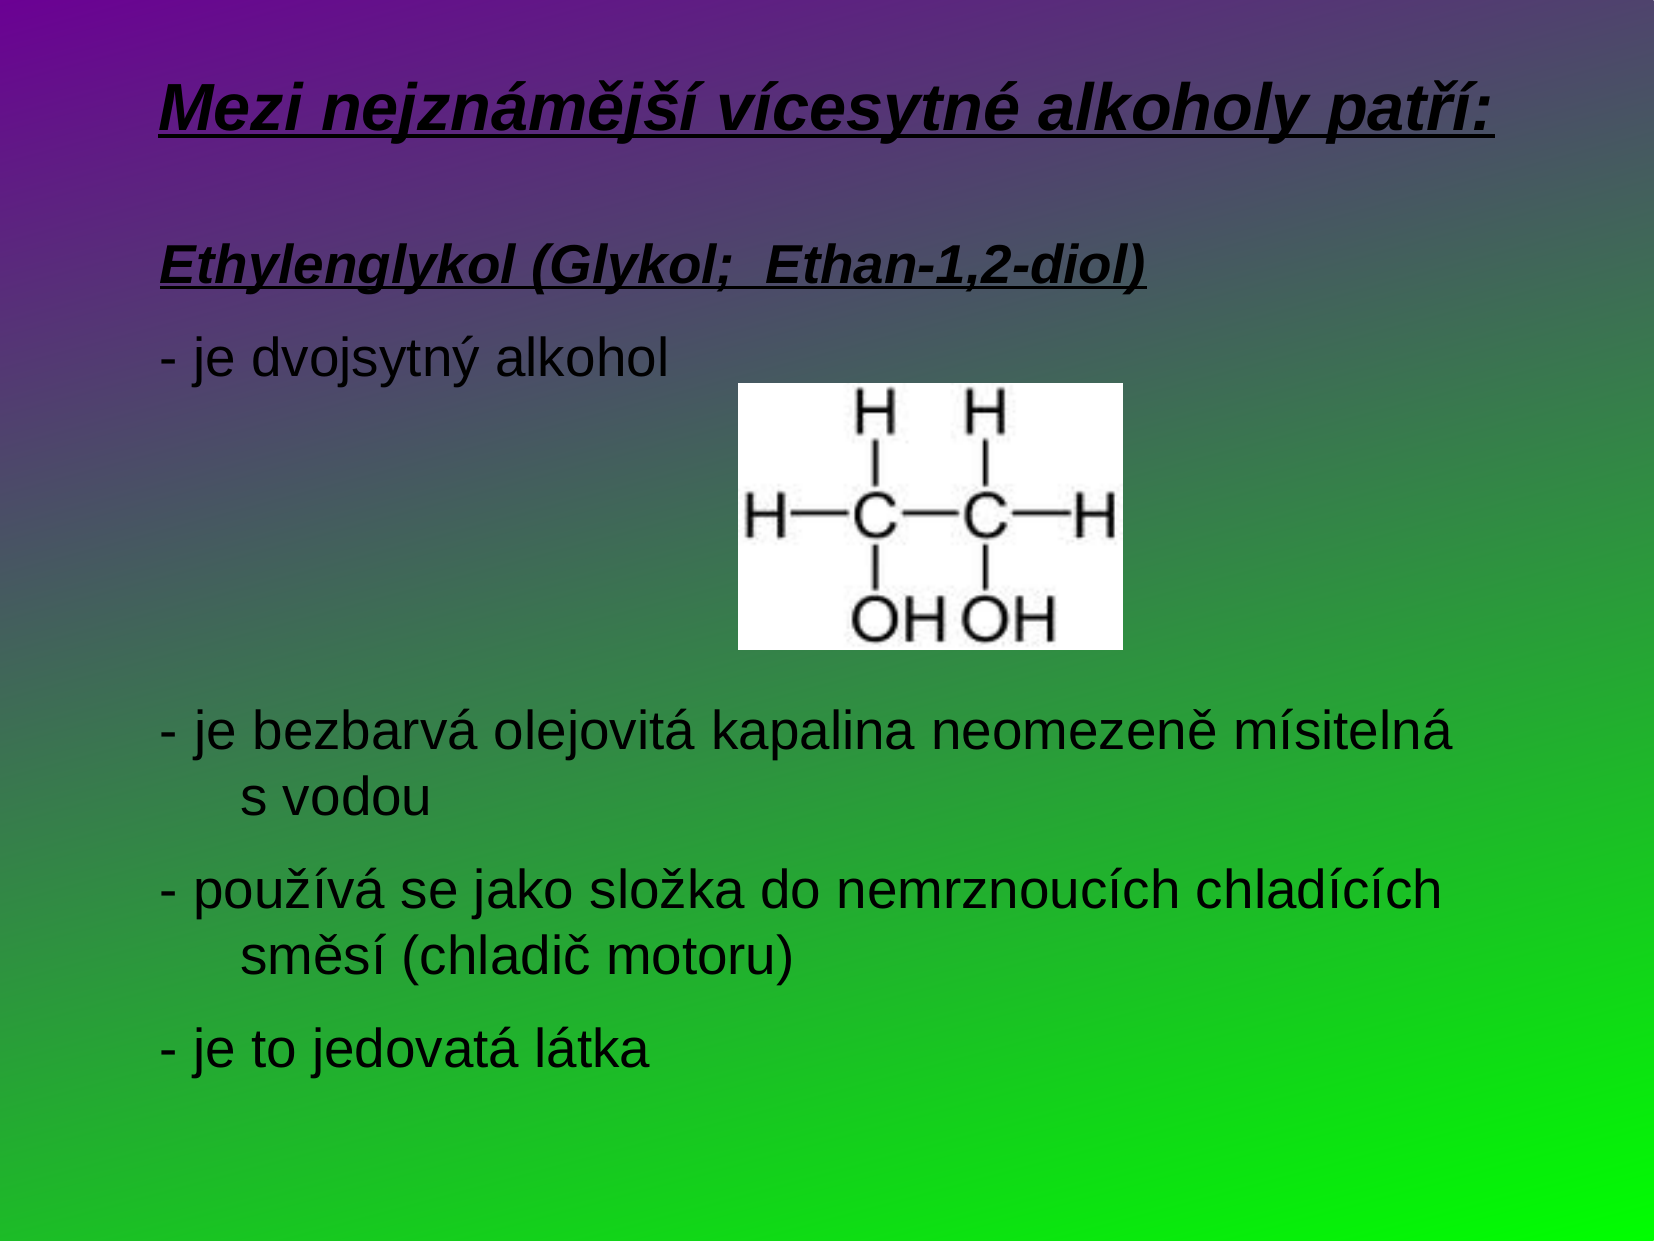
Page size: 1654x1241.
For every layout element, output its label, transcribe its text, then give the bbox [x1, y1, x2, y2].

picture [738, 383, 1123, 650]
title Mezi nejznámější vícesytné alkoholy patří: [82, 0, 1571, 208]
list Ethylenglykol (Glykol; Ethan-1,2-diol) - je dvojsytný alkohol - je bezbarvá olejovitá kapalina neomezeně mísitelná s vodou - používá se jako složka do nemrznoucích chladících směsí (chladič motoru) - je to jedovatá látka [76, 228, 1565, 1084]
